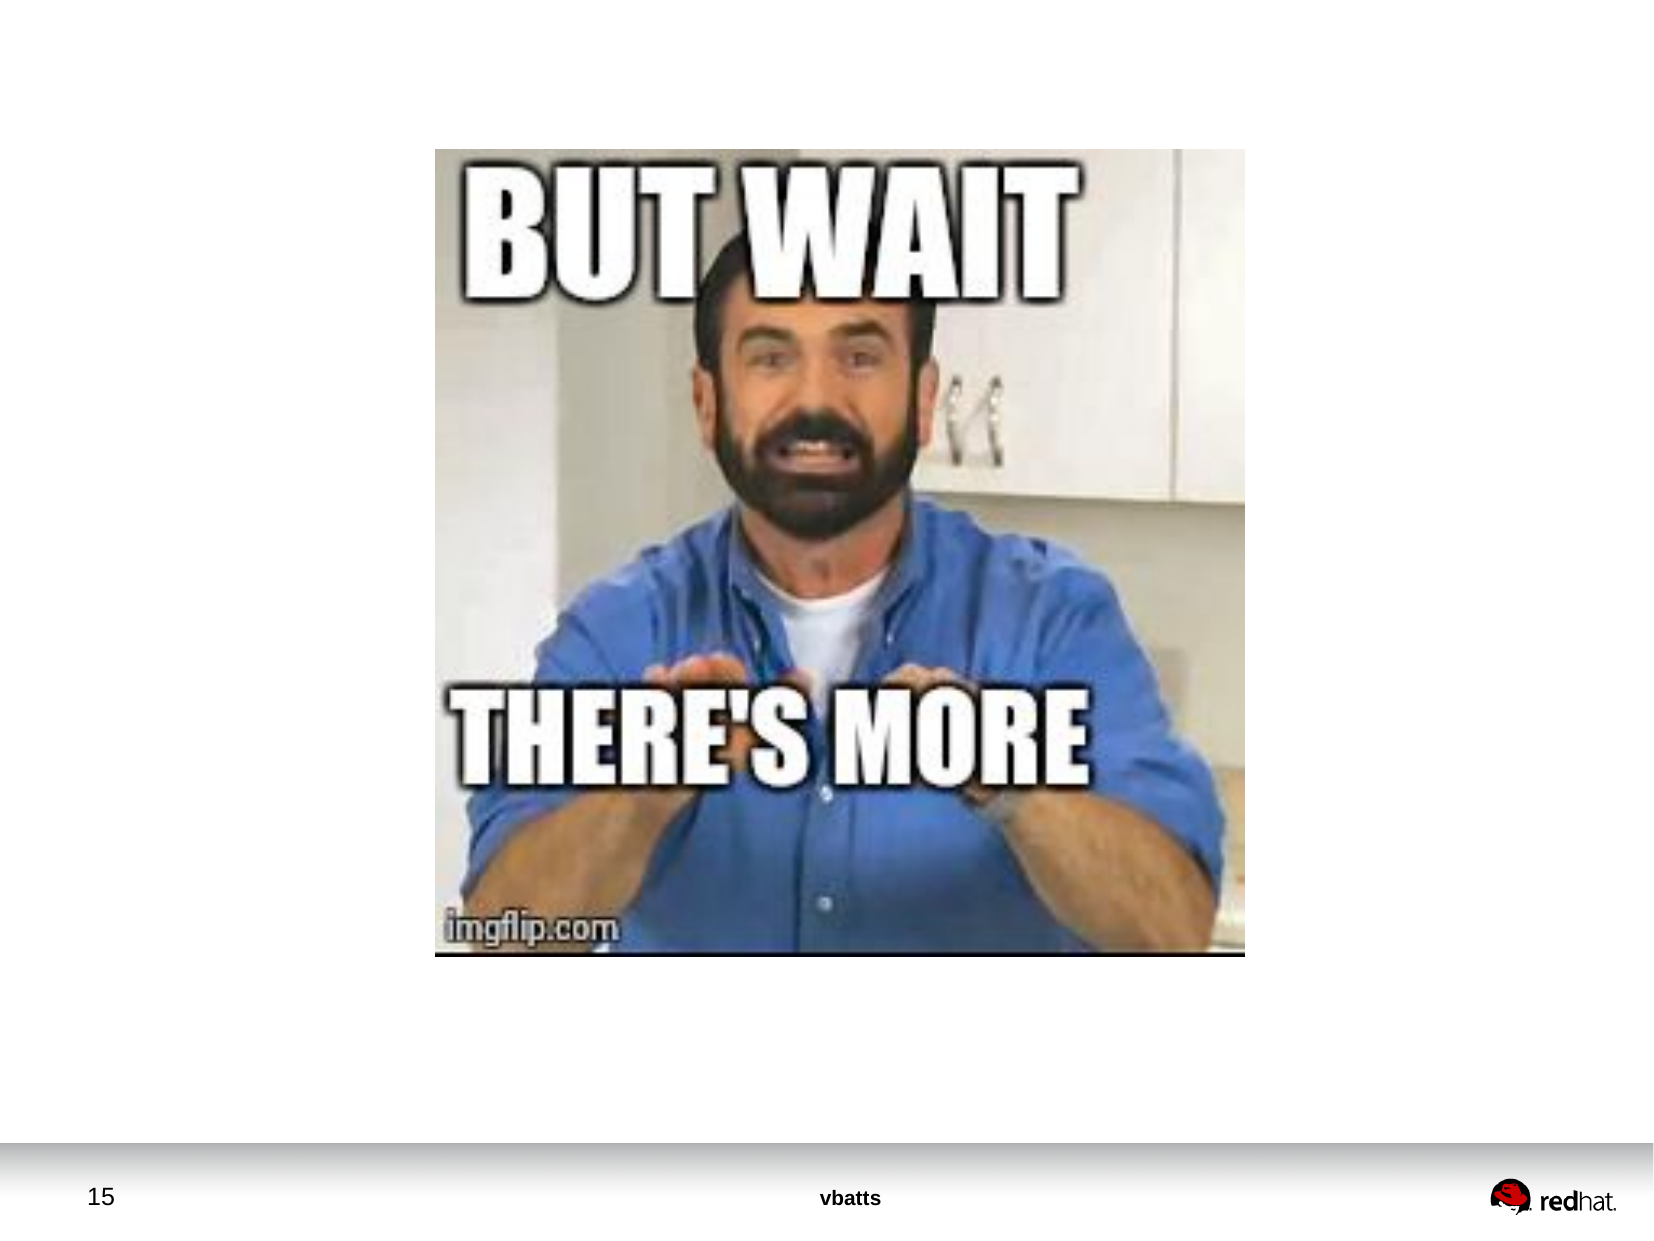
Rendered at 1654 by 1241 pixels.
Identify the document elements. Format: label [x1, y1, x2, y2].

picture [435, 149, 1245, 957]
picture [0, 1143, 1654, 1241]
